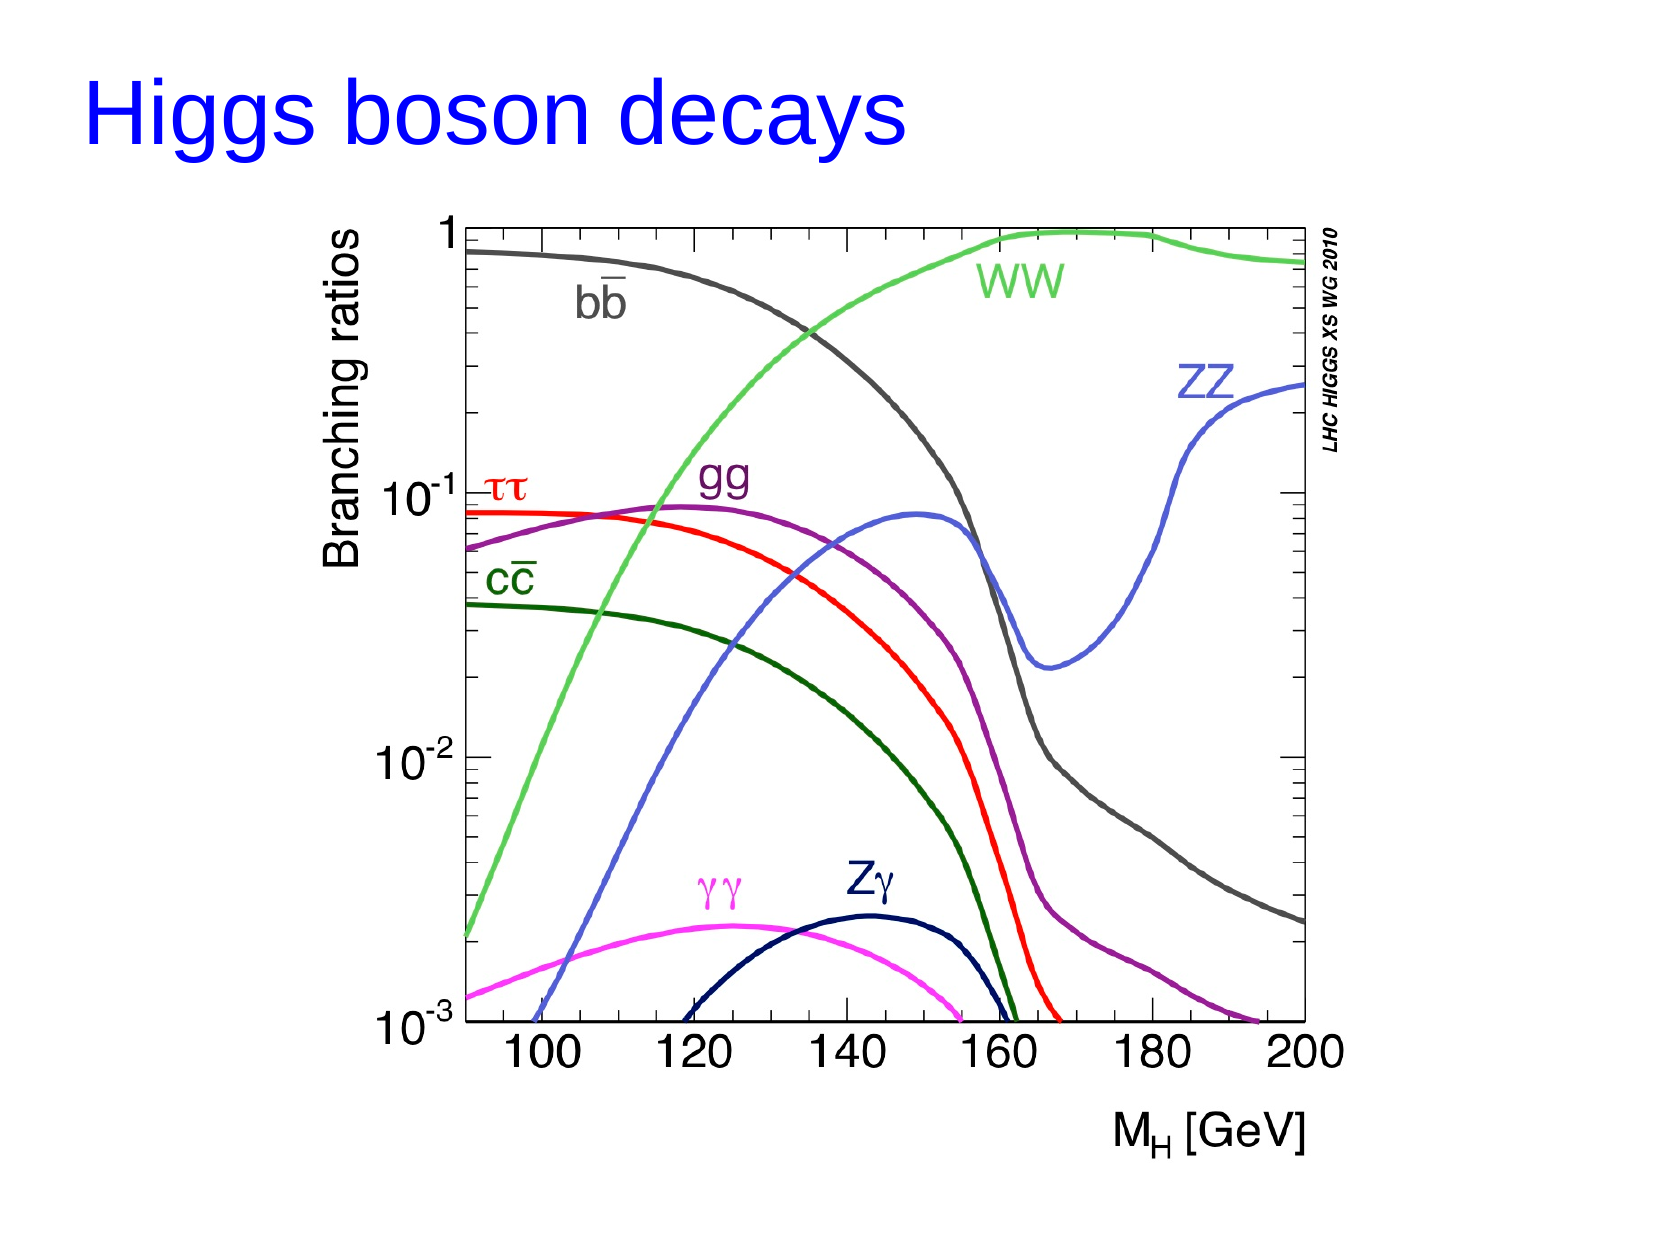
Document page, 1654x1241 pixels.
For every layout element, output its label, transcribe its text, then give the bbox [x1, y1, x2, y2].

title Higgs boson decays [82, 49, 1571, 178]
picture [295, 177, 1359, 1182]
